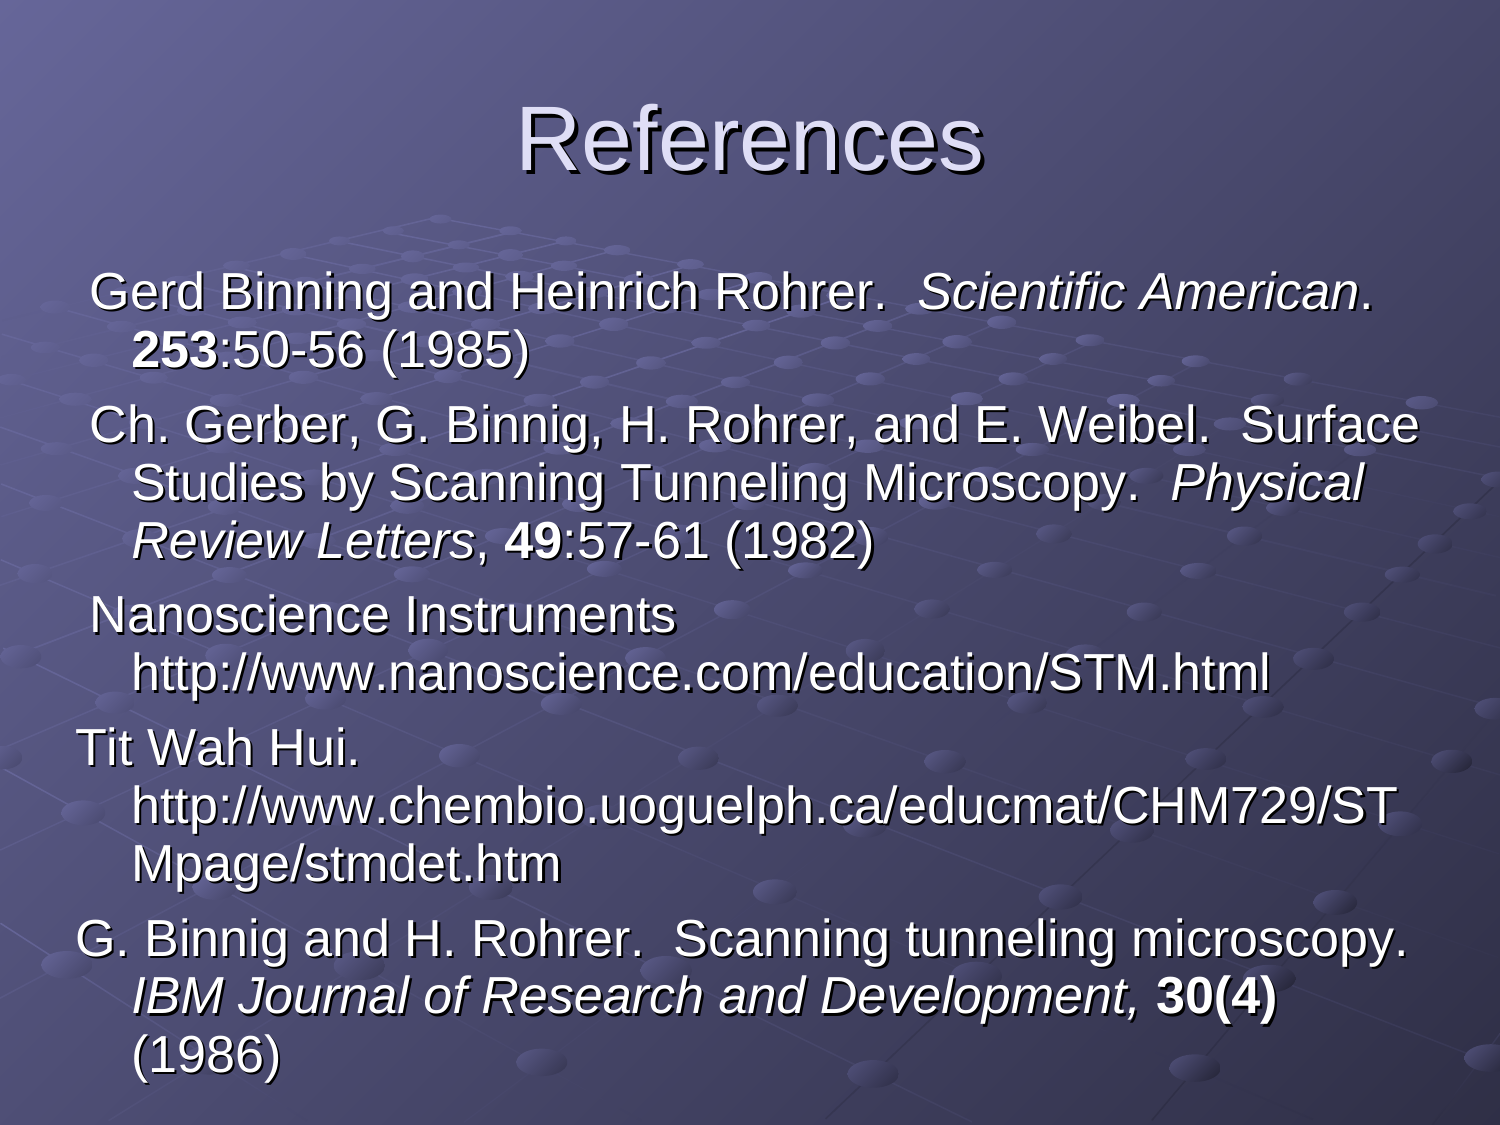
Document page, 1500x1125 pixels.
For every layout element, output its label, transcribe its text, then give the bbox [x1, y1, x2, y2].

title References [75, 52, 1426, 226]
list Gerd Binning and Heinrich Rohrer. Scientific American. 253:50-56 (1985) Ch. Gerber, G. Binnig, H. Rohrer, and E. Weibel. Surface Studies by Scanning Tunneling Microscopy. Physical Review Letters, 49:57-61 (1982) Nanoscience Instruments http://www.nanoscience.com/education/STM.html Tit Wah Hui. http://www.chembio.uoguelph.ca/educmat/CHM729/STMpage/stmdet.htm G. Binnig and H. Rohrer. Scanning tunneling microscopy. IBM Journal of Research and Development, 30(4) (1986) [75, 262, 1426, 1026]
